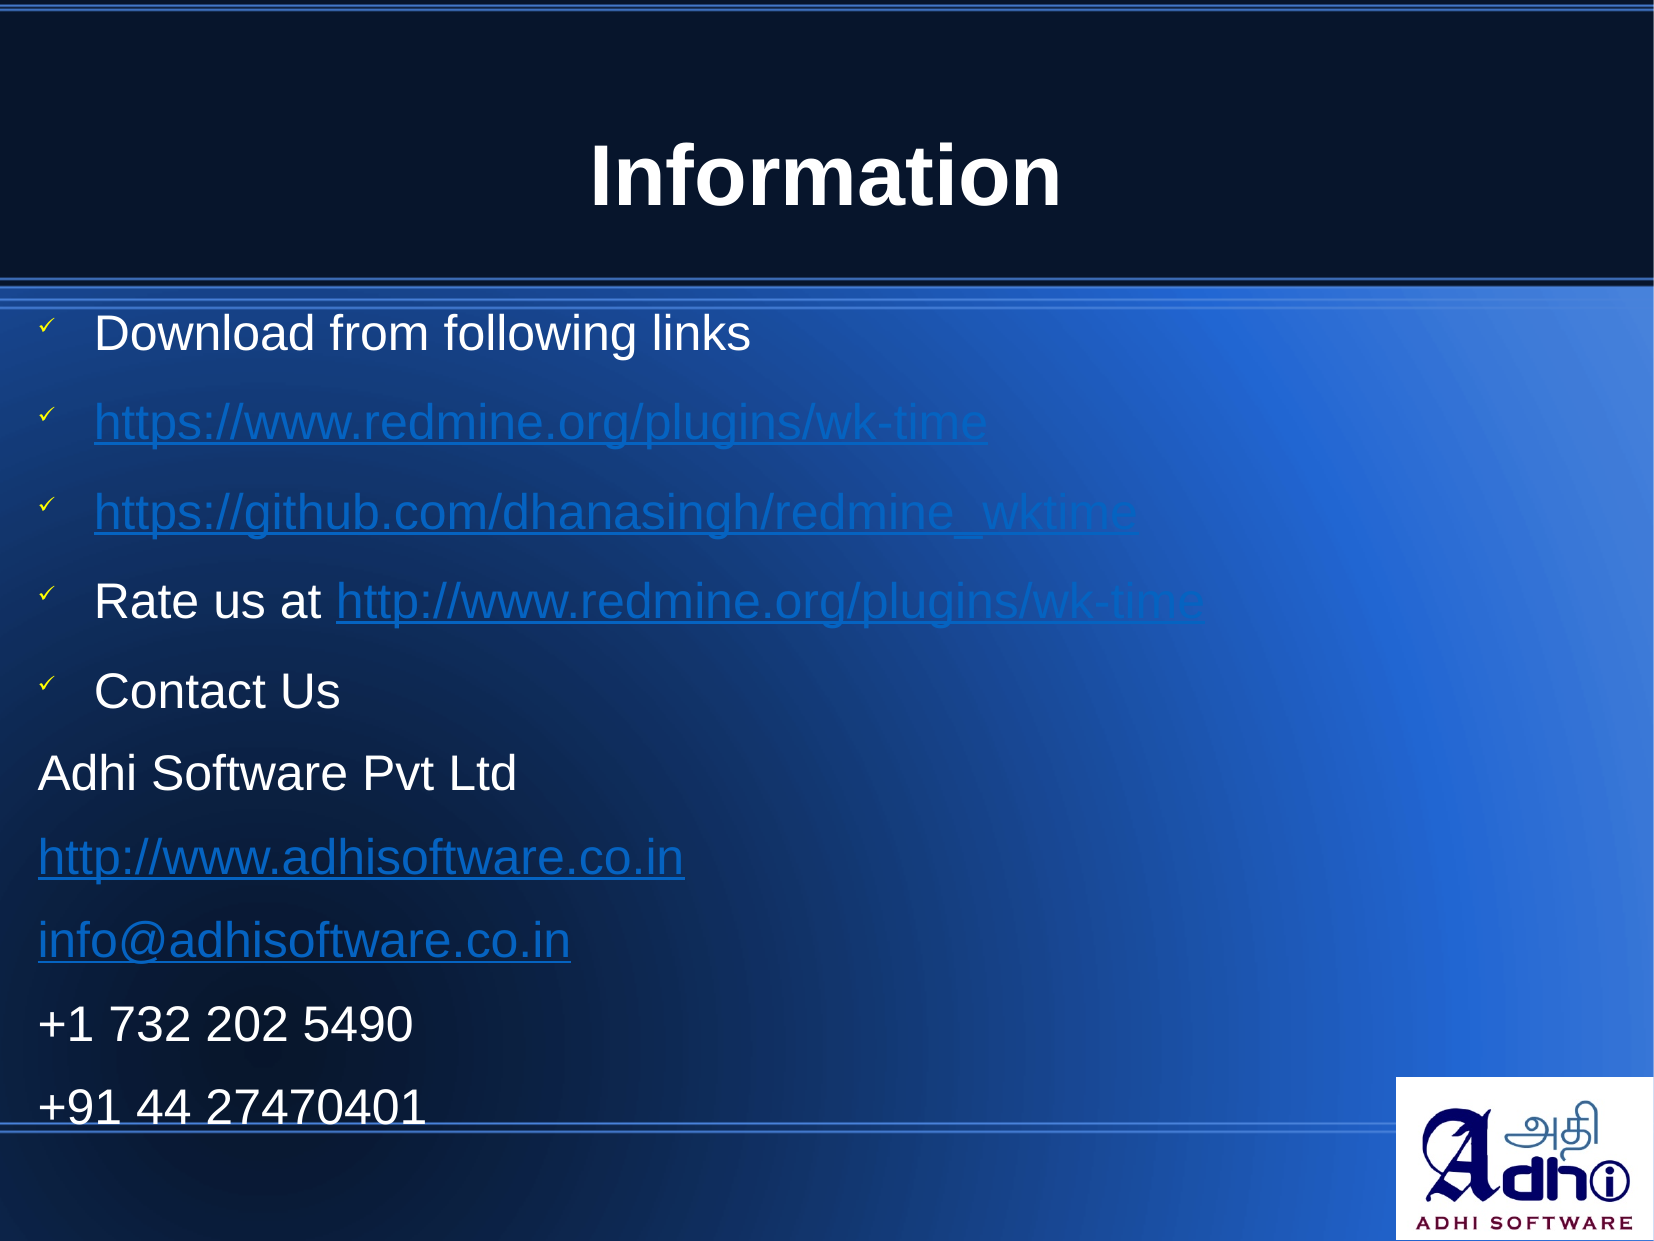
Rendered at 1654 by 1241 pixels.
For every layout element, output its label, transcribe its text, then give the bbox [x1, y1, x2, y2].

title Information [82, 67, 1571, 275]
picture [0, 0, 1654, 1241]
list Download from following links https://www.redmine.org/plugins/wk-time https://github.com/dhanasingh/redmine_wktime Rate us at http://www.redmine.org/plugins/wk-time Contact Us Adhi Software Pvt Ltd http://www.adhisoftware.co.in info@adhisoftware.co.in +1 732 202 5490 +91 44 27470401 [37, 300, 1571, 1226]
